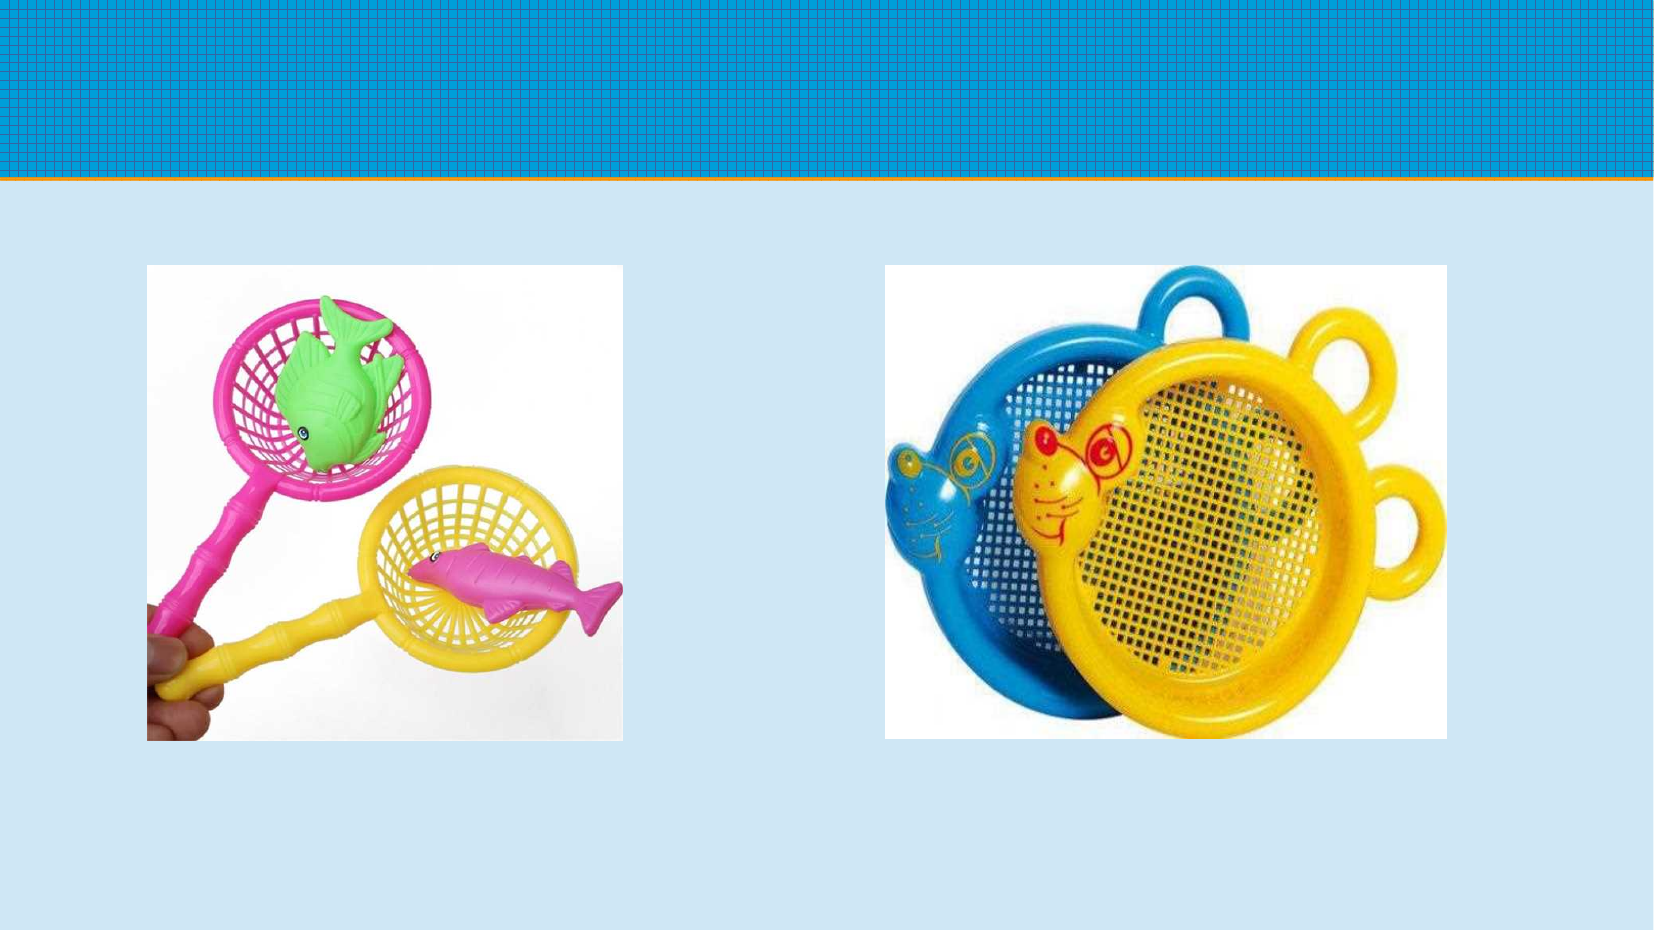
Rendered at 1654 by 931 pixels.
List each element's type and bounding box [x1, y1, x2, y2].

picture [885, 265, 1447, 739]
picture [147, 265, 623, 741]
